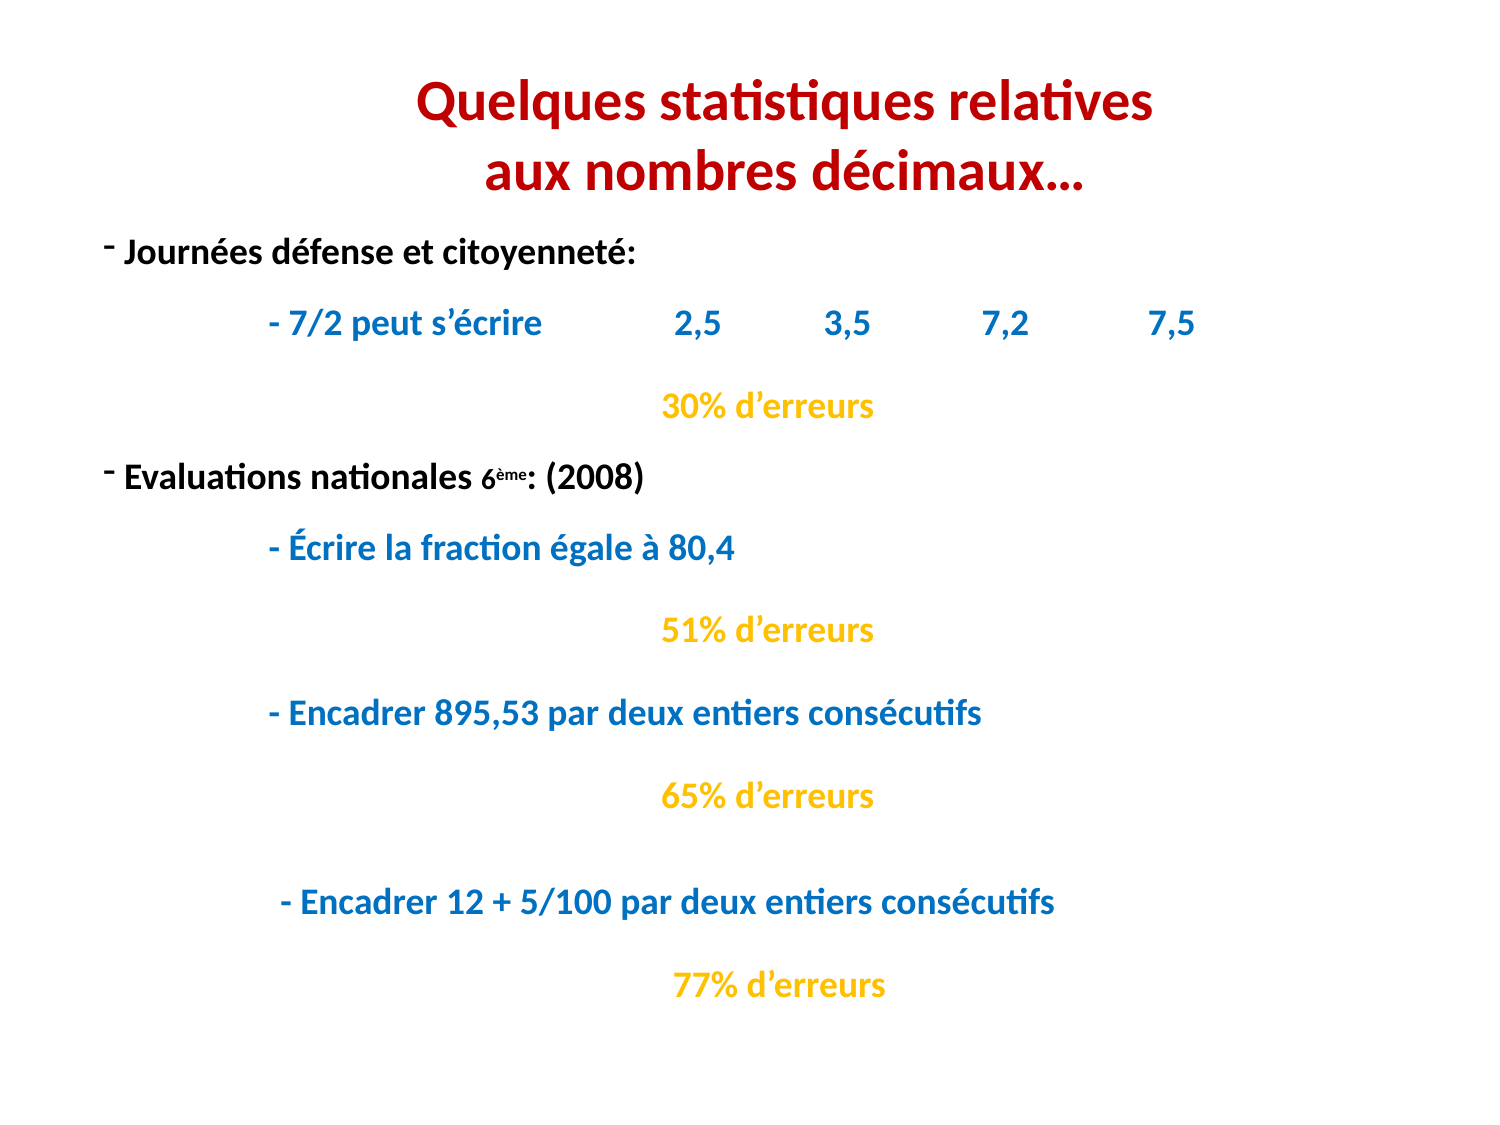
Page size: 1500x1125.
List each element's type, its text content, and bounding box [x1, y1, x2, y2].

text_box - Encadrer 12 + 5/100 par deux entiers consécutifs [265, 869, 1294, 930]
text_box Journées défense et citoyenneté: [88, 219, 1376, 280]
text_box - Écrire la fraction égale à 80,4 [253, 515, 1282, 576]
text_box - 7/2 peut s’écrire 2,5 3,5 7,2 7,5 [253, 290, 1282, 351]
text_box 51% d’erreurs [253, 597, 1282, 658]
text_box 30% d’erreurs [253, 373, 1282, 434]
text_box - Encadrer 895,53 par deux entiers consécutifs [253, 680, 1282, 741]
text_box Quelques statistiques relatives aux nombres décimaux… [383, 54, 1187, 210]
text_box 65% d’erreurs [253, 763, 1282, 824]
text_box 77% d’erreurs [265, 952, 1294, 1013]
text_box Evaluations nationales 6ème: (2008) [88, 444, 1376, 505]
